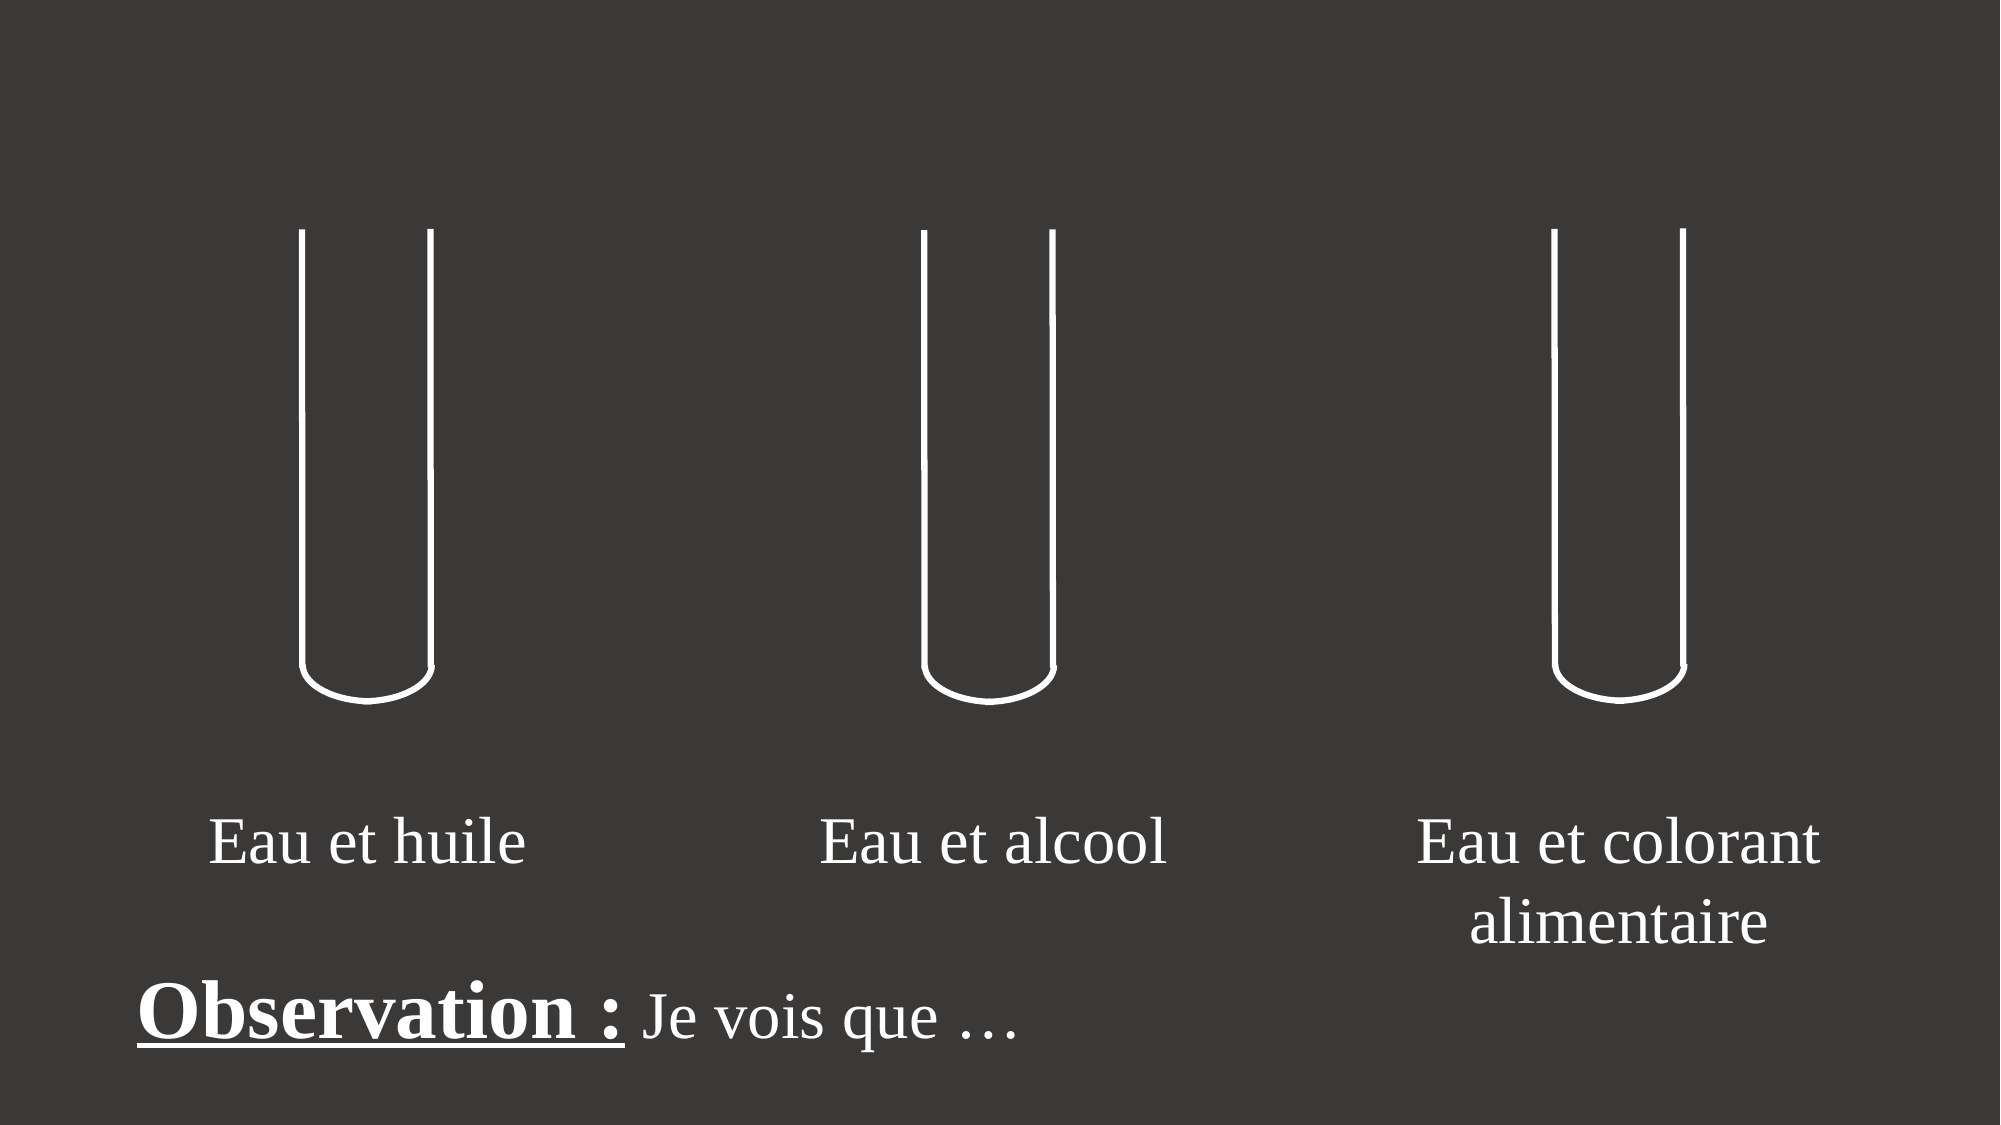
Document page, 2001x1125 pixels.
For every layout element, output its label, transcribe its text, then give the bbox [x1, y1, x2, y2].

text_box Eau et huile [129, 789, 607, 886]
text_box Eau et colorant alimentaire [1380, 789, 1859, 947]
text_box Eau et alcool [754, 789, 1233, 886]
text_box Observation : Je vois que … [121, 947, 1879, 1064]
